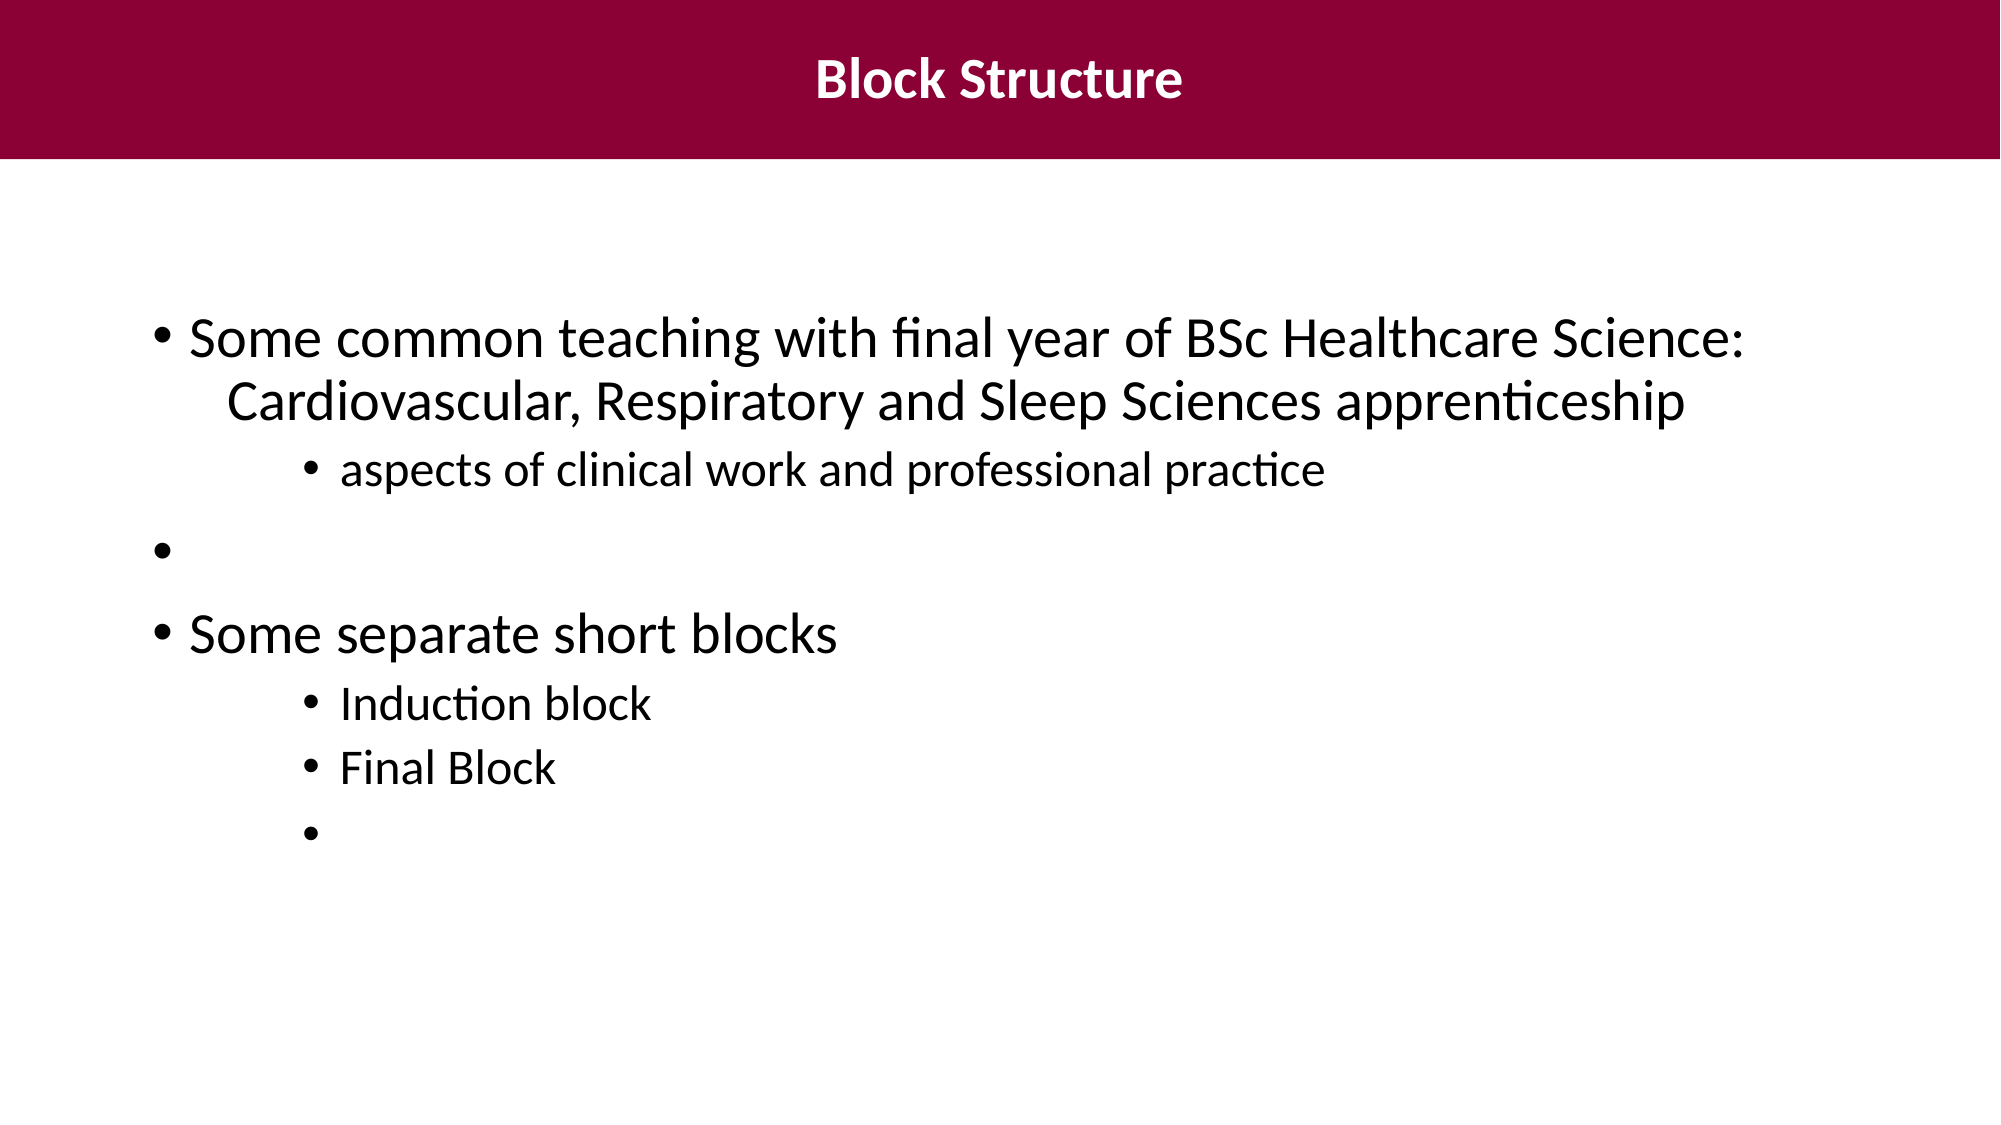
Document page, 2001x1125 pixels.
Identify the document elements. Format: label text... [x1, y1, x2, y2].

list Some common teaching with final year of BSc Healthcare Science: Cardiovascular, Respiratory and Sleep Sciences apprenticeship aspects of clinical work and professional practice Some separate short blocks Induction block Final Block [137, 299, 1863, 1014]
text_box Block Structure [0, 0, 2000, 160]
